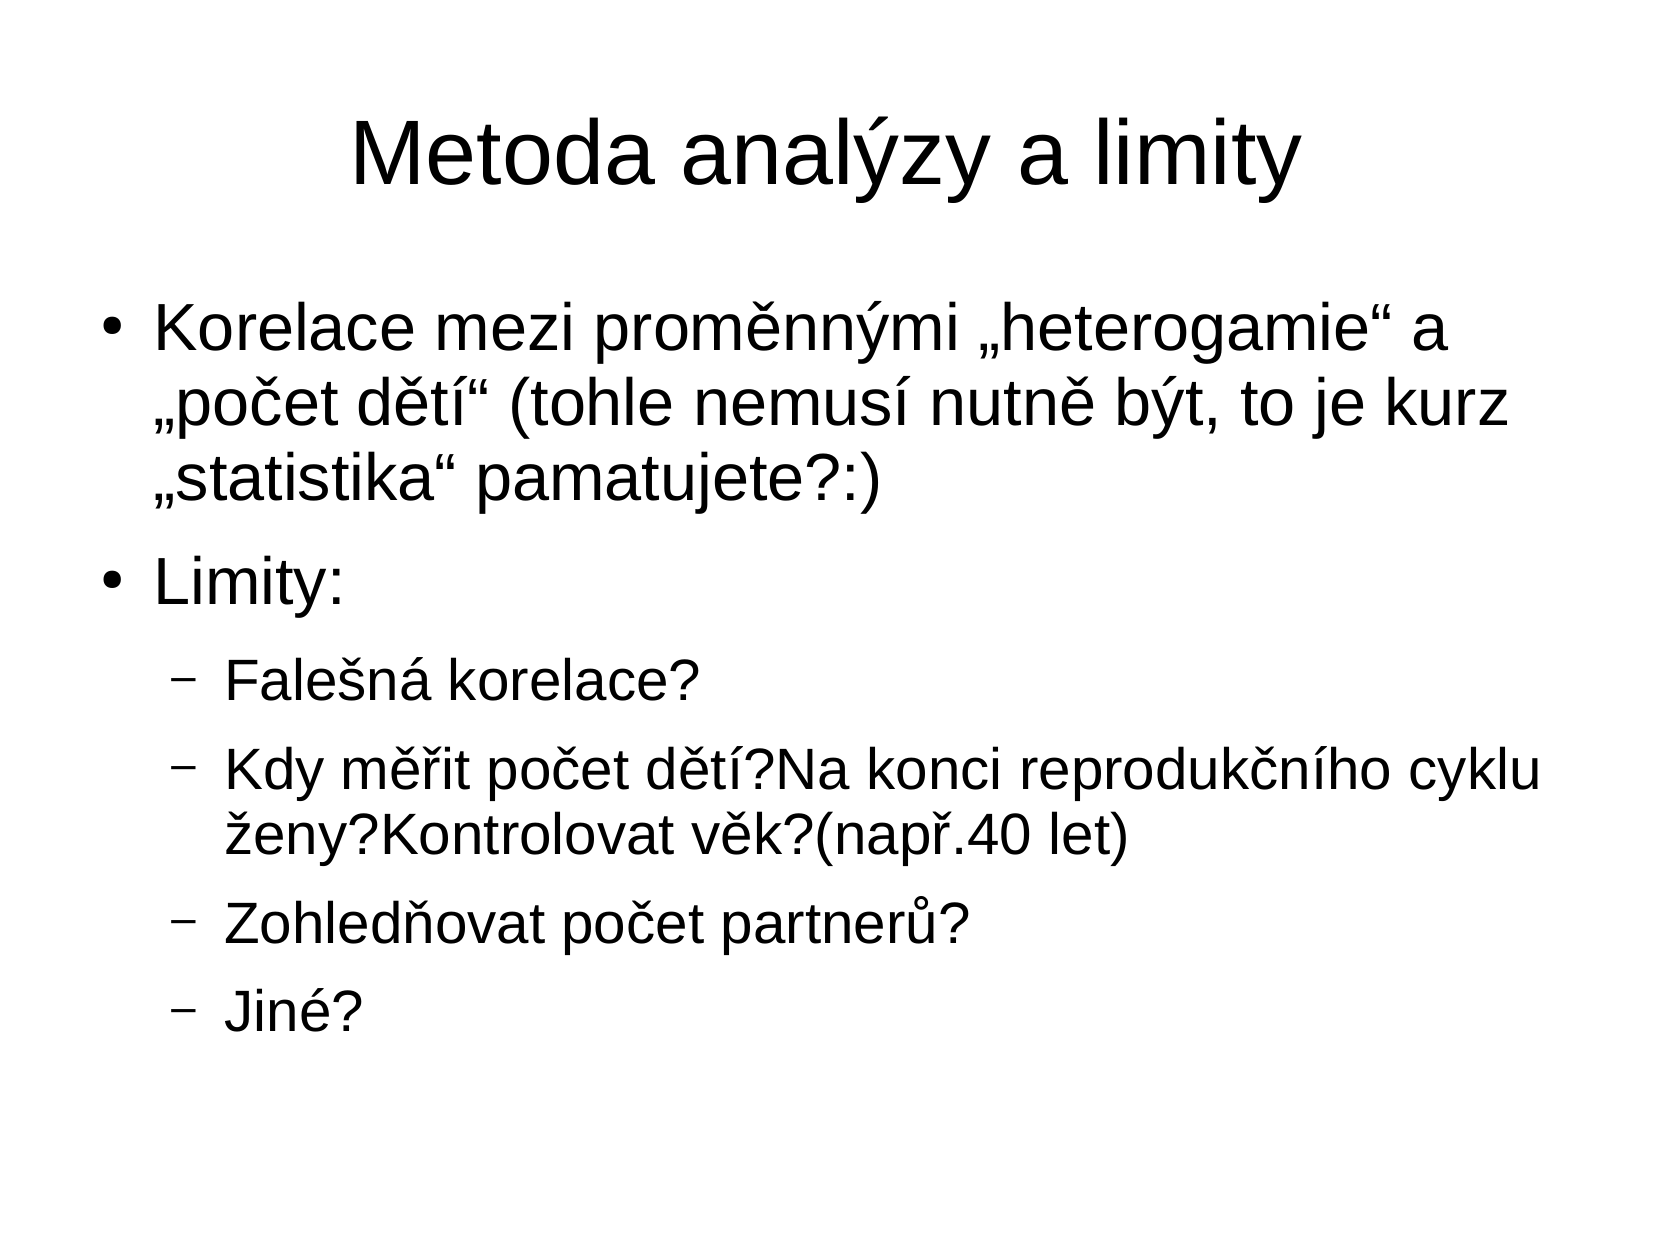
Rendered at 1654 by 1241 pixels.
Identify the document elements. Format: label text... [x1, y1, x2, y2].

list Korelace mezi proměnnými „heterogamie“ a „počet dětí“ (tohle nemusí nutně být, to je kurz „statistika“ pamatujete?:) Limity: Falešná korelace? Kdy měřit počet dětí?Na konci reprodukčního cyklu ženy?Kontrolovat věk?(např.40 let) Zohledňovat počet partnerů? Jiné? [82, 290, 1571, 1109]
title Metoda analýzy a limity [82, 49, 1571, 257]
